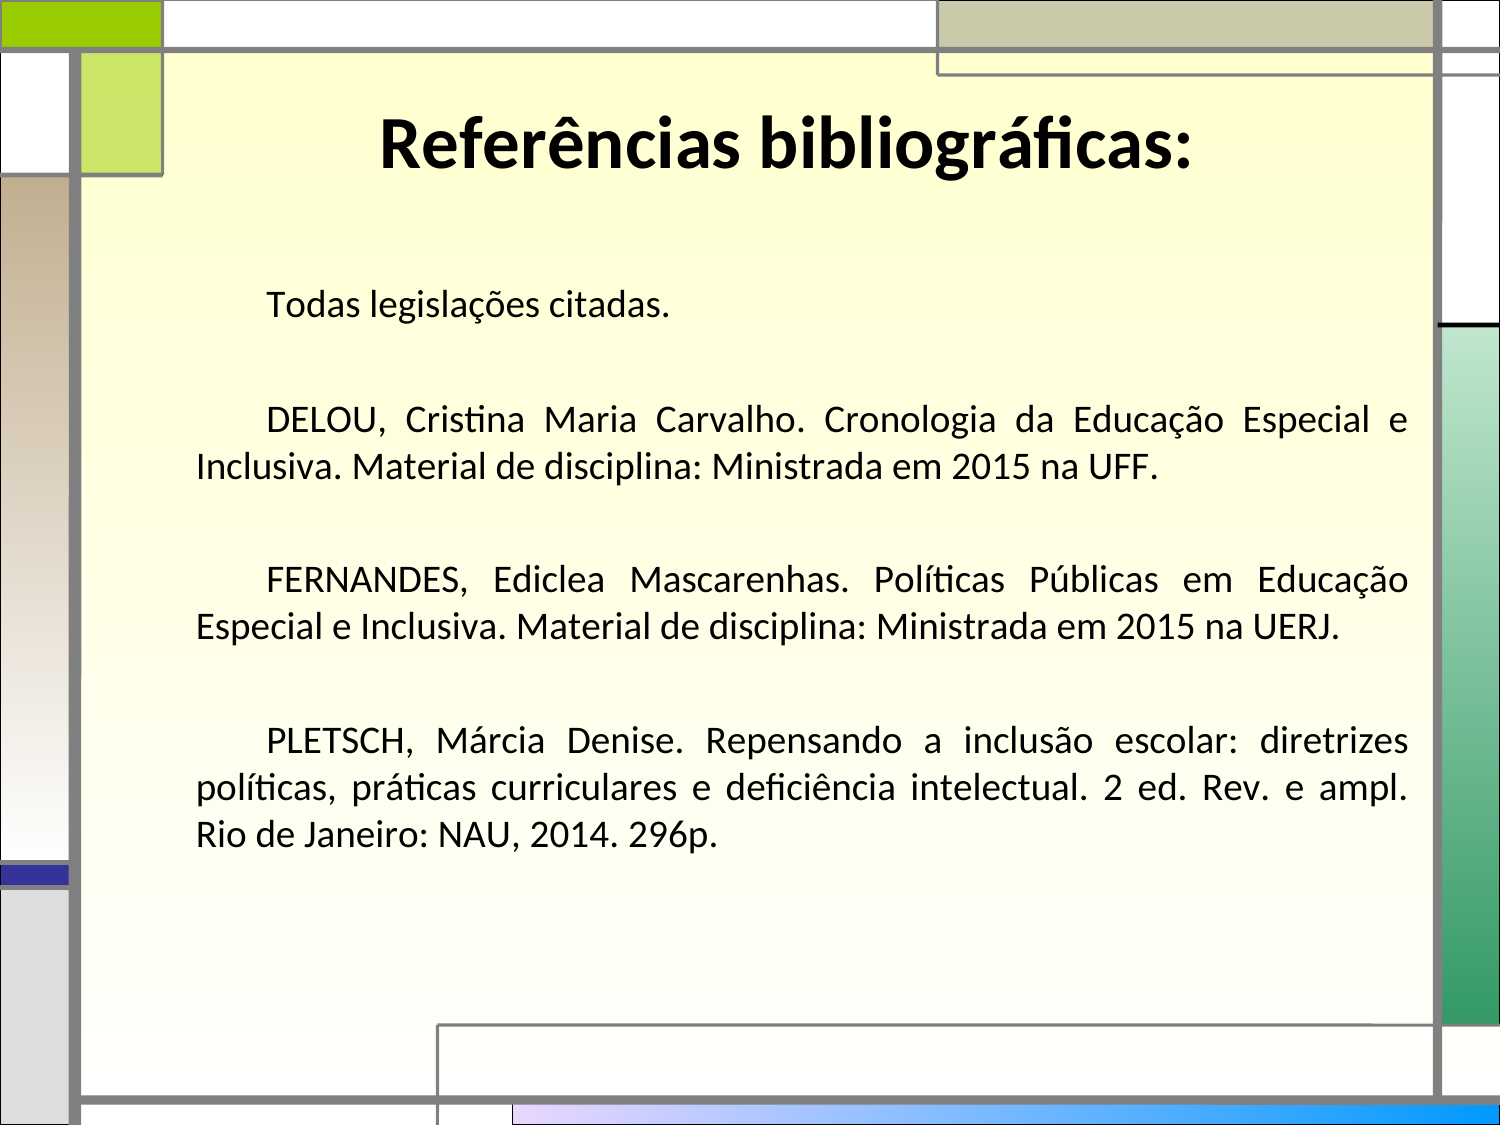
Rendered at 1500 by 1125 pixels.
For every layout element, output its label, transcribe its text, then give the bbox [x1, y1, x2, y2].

title Referências bibliográficas: [150, 45, 1426, 233]
list Todas legislações citadas. DELOU, Cristina Maria Carvalho. Cronologia da Educação Especial e Inclusiva. Material de disciplina: Ministrada em 2015 na UFF. FERNANDES, Ediclea Mascarenhas. Políticas Públicas em Educação Especial e Inclusiva. Material de disciplina: Ministrada em 2015 na UERJ. PLETSCH, Márcia Denise. Repensando a inclusão escolar: diretrizes políticas, práticas curriculares e deficiência intelectual. 2 ed. Rev. e ampl. Rio de Janeiro: NAU, 2014. 296p. [75, 262, 1426, 1005]
